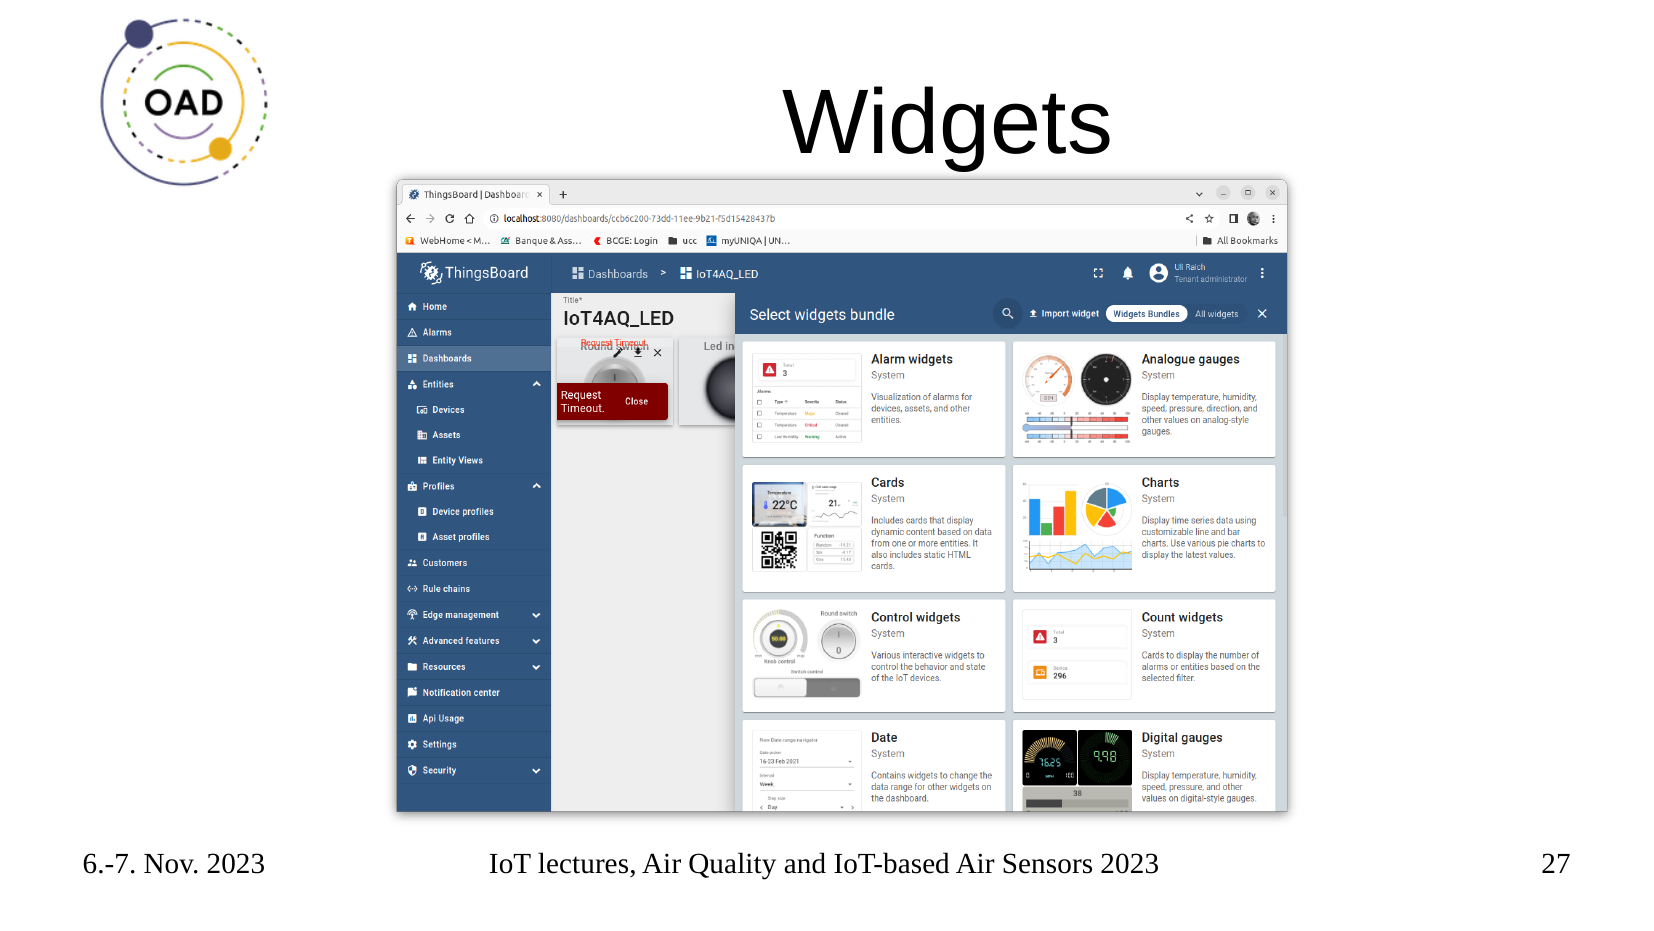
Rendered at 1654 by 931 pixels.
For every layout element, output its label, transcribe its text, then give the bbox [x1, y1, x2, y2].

title Widgets [324, 37, 1571, 208]
picture [383, 167, 1300, 827]
picture [59, 4, 303, 207]
